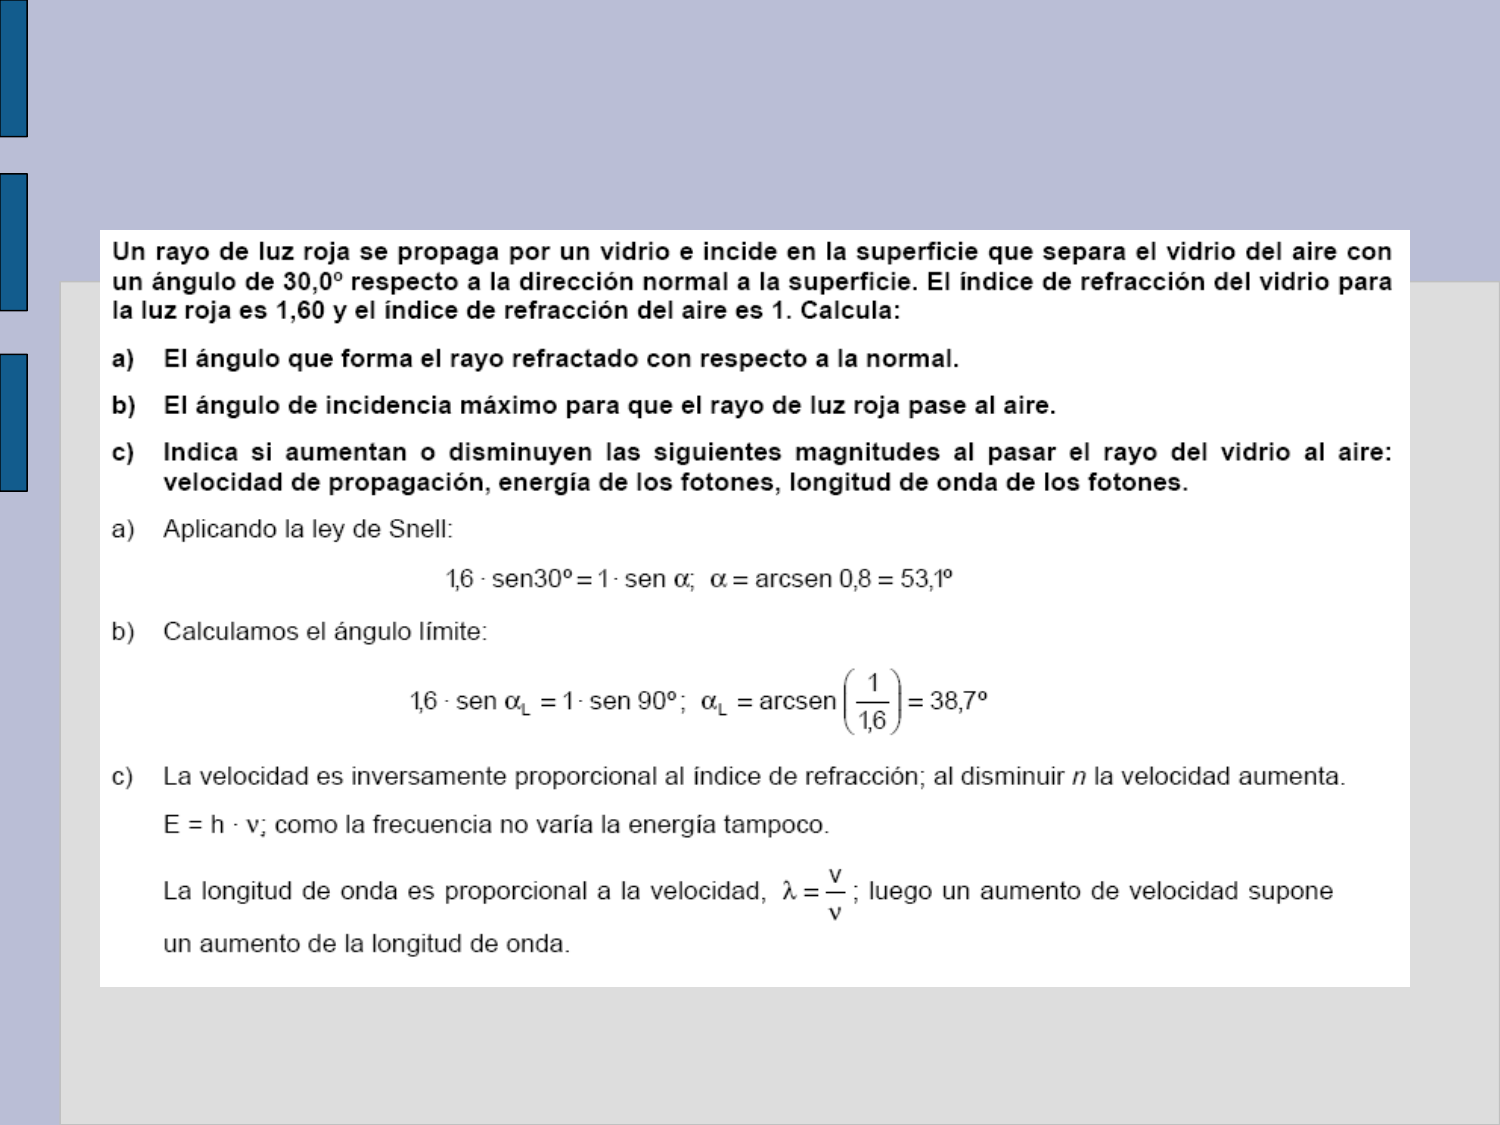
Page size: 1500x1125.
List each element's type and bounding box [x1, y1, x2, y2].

picture [100, 230, 1410, 987]
